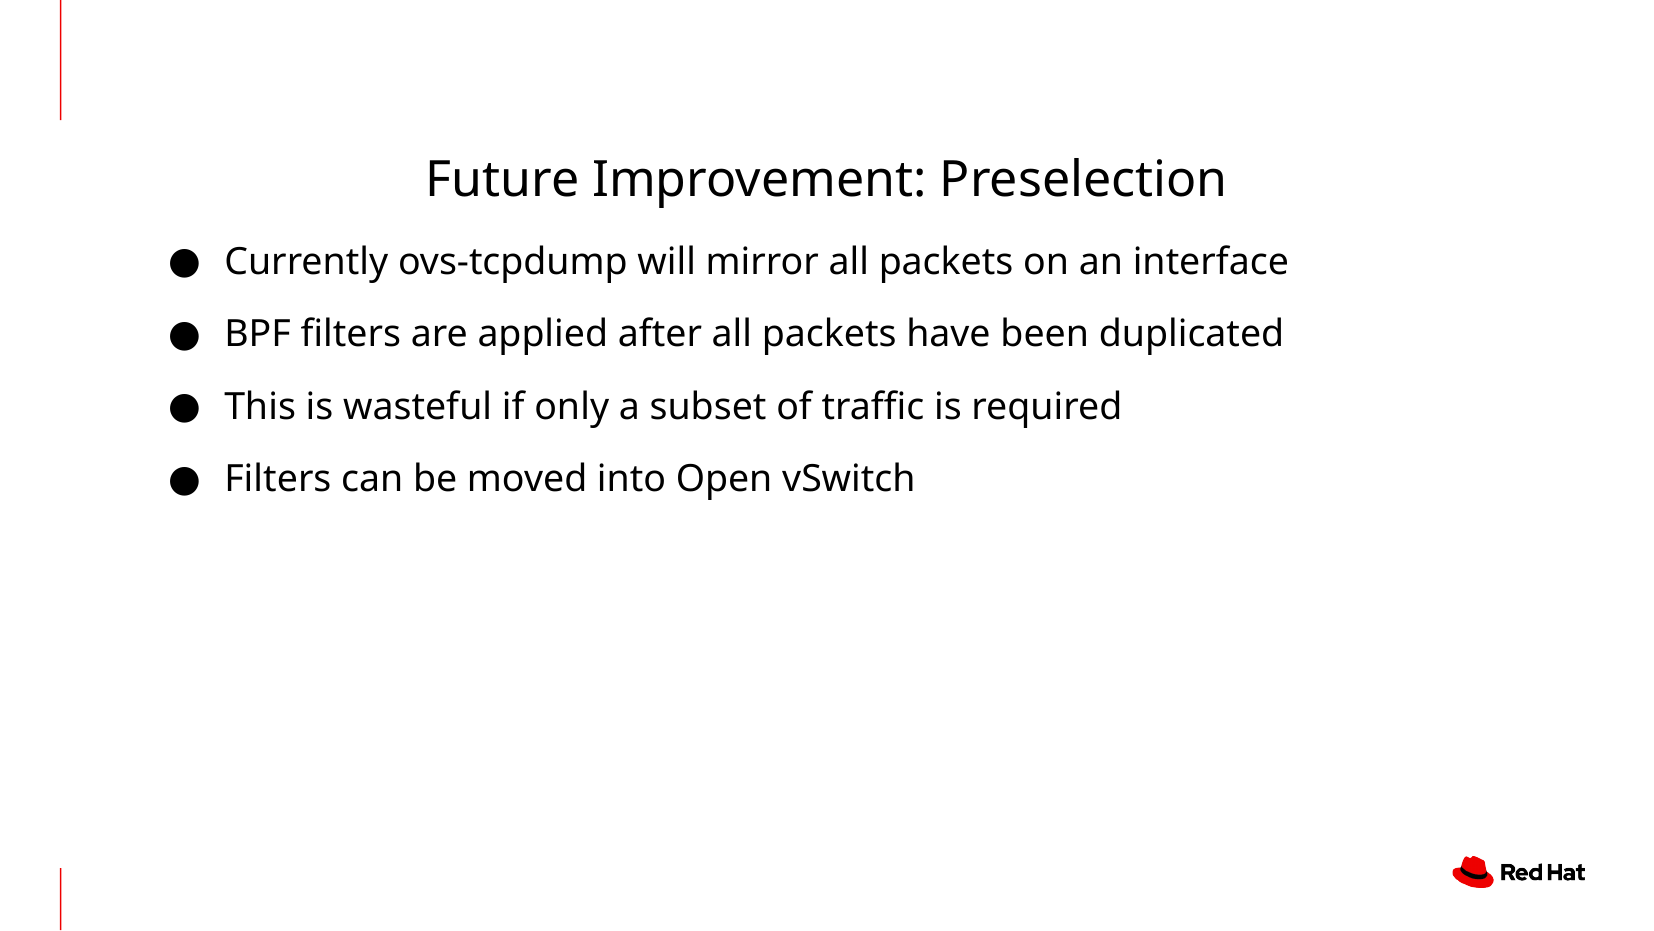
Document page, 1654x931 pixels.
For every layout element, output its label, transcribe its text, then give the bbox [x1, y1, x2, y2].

title Future Improvement: Preselection [237, 128, 1416, 205]
picture [1452, 856, 1585, 888]
text_box Currently ovs-tcpdump will mirror all packets on an interface BPF filters are applied after all packets have been duplicated This is wasteful if only a subset of traffic is required Filters can be moved into Open vSwitch [149, 229, 1504, 773]
